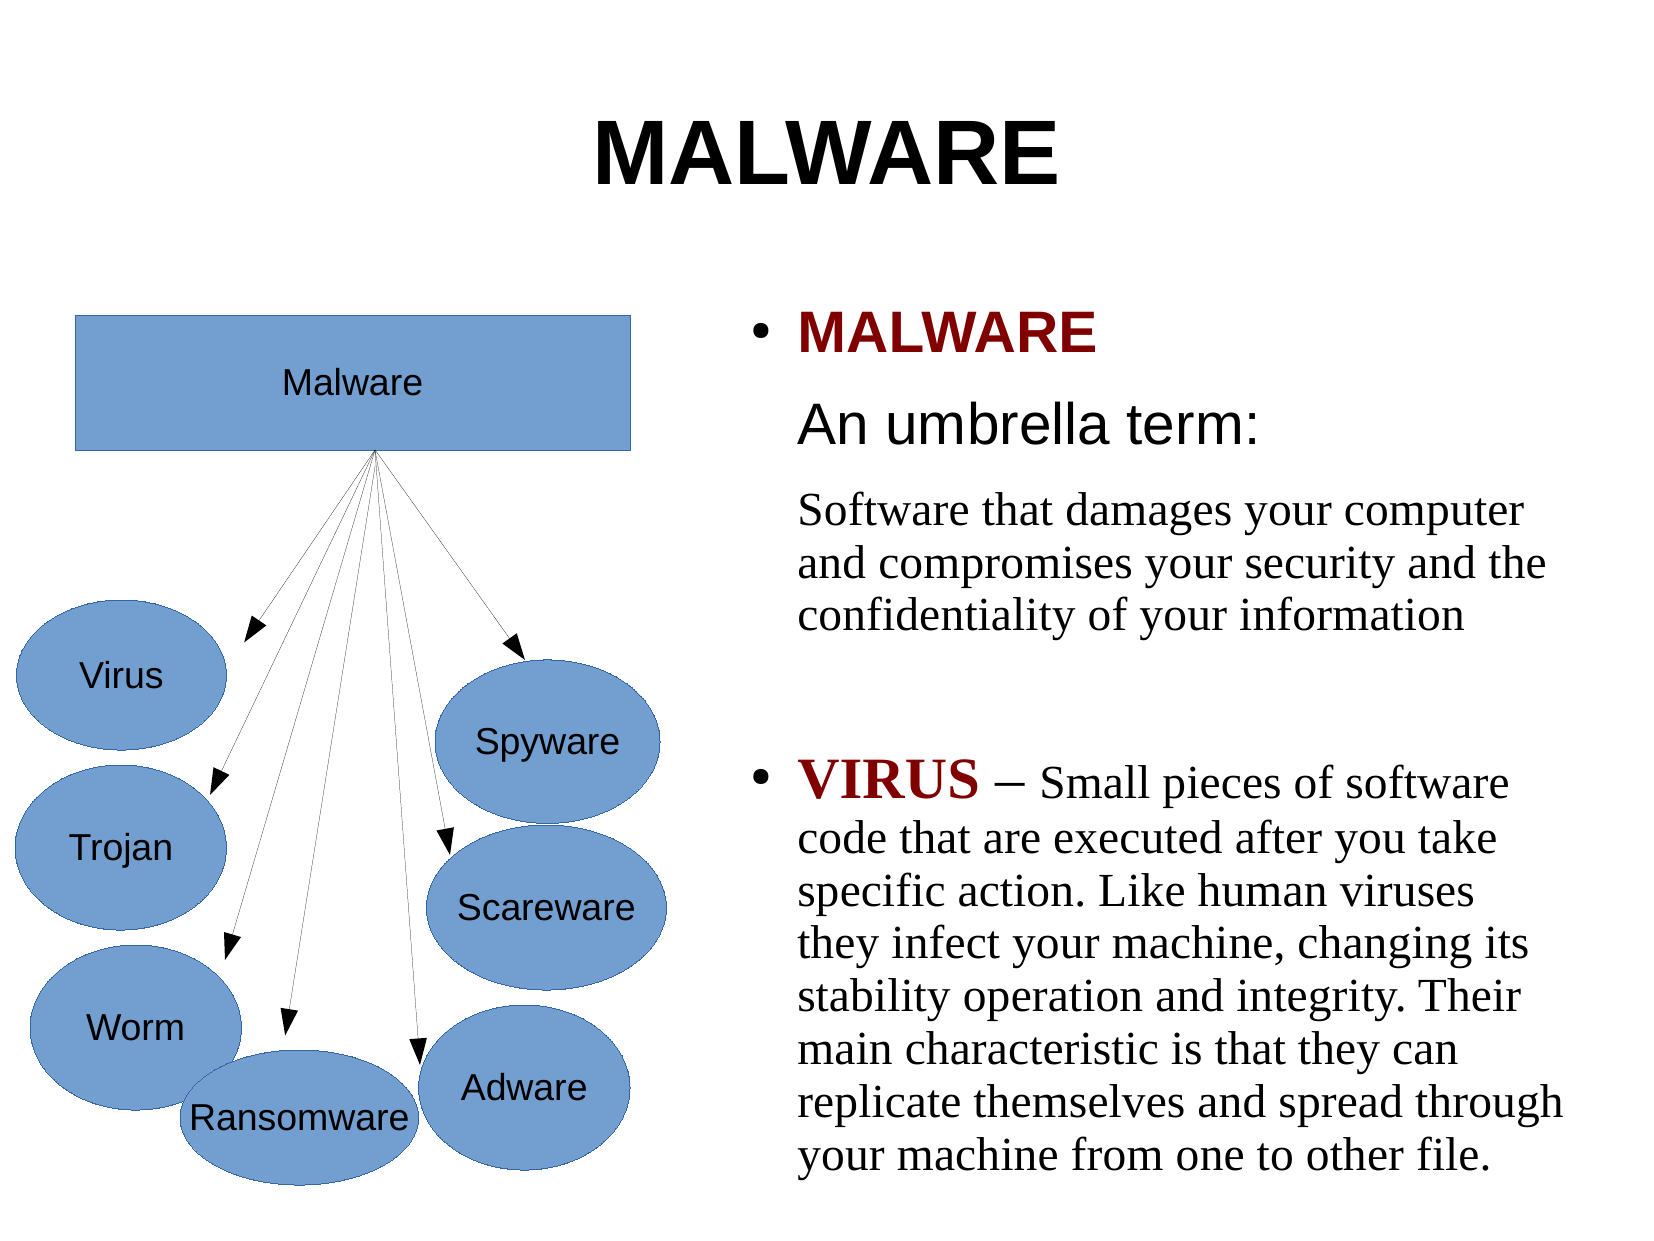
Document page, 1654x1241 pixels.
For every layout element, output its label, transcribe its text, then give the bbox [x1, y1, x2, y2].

text_box Malware [75, 315, 631, 451]
text_box Adware [418, 1005, 631, 1171]
title MALWARE [82, 49, 1571, 257]
text_box Trojan [15, 765, 227, 931]
text_box Spyware [435, 659, 661, 824]
list MALWARE An umbrella term: Software that damages your computer and compromises your security and the confidentiality of your information VIRUS – Small pieces of software code that are executed after you take specific action. Like human viruses they infect your machine, changing its stability operation and integrity. Their main characteristic is that they can replicate themselves and spread through your machine from one to other file. [735, 299, 1571, 1201]
text_box Virus [16, 600, 227, 751]
text_box Ransomware [180, 1050, 419, 1186]
text_box Scareware [426, 825, 667, 991]
text_box Worm [30, 945, 242, 1111]
